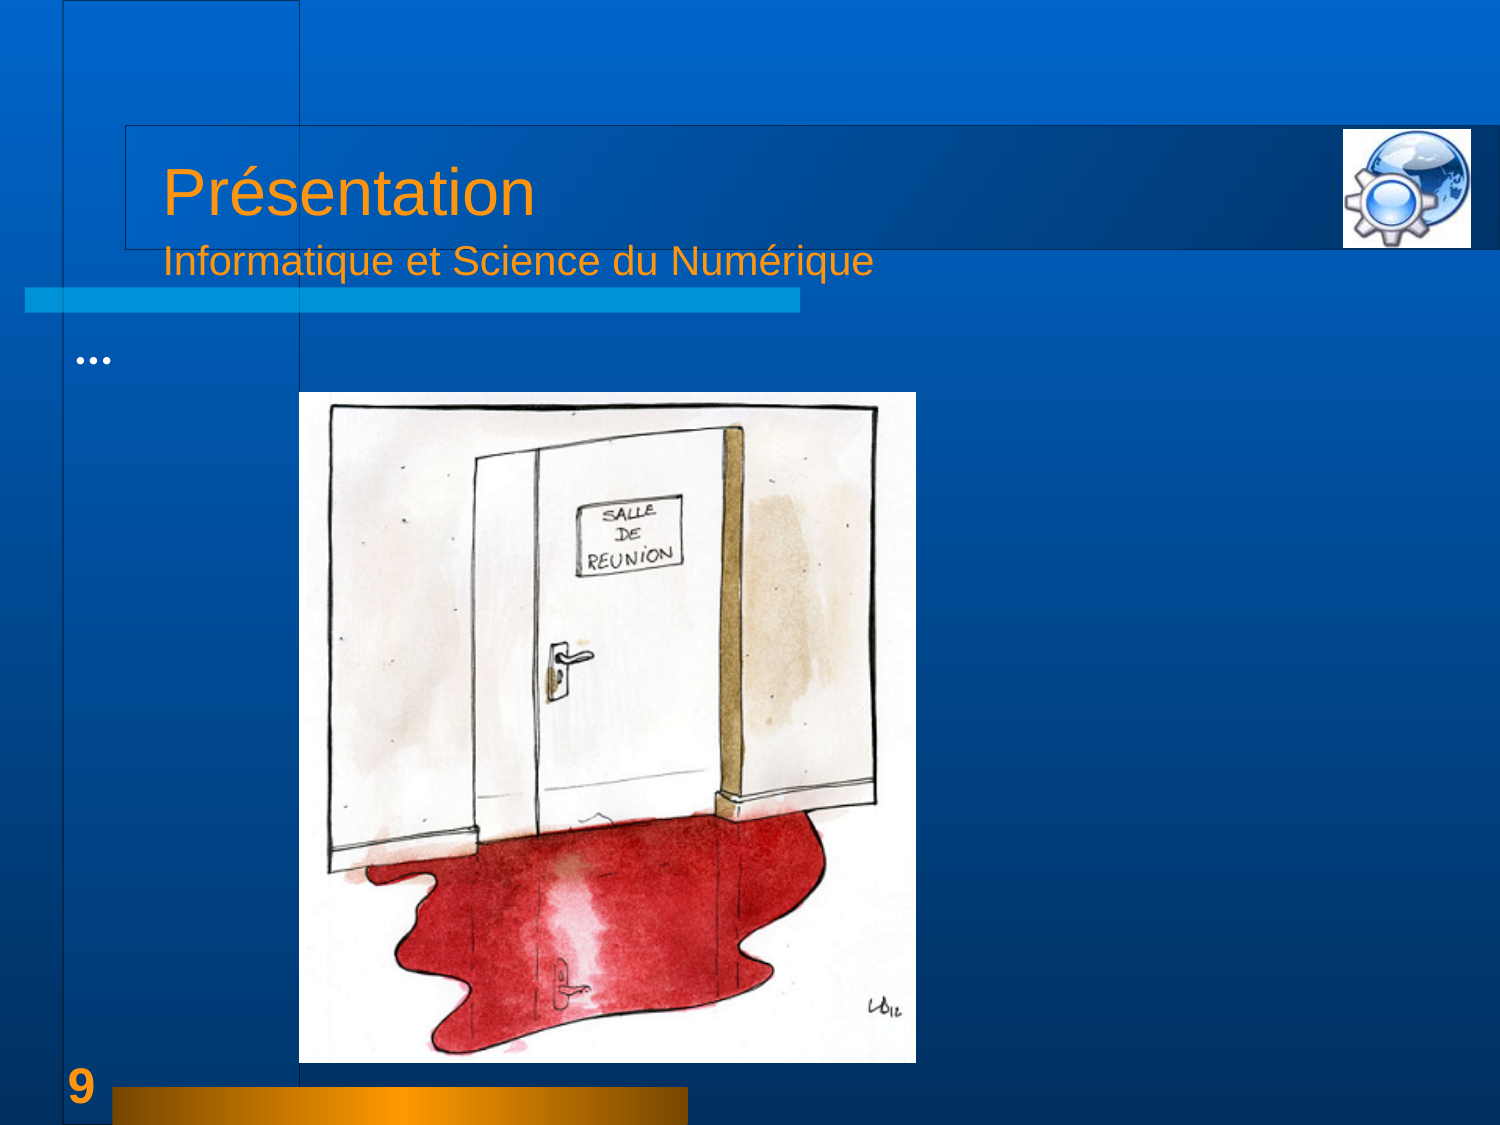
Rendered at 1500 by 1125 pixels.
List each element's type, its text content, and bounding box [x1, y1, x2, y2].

text_box ... [59, 319, 1418, 884]
picture [1343, 129, 1471, 248]
picture [299, 392, 916, 1063]
